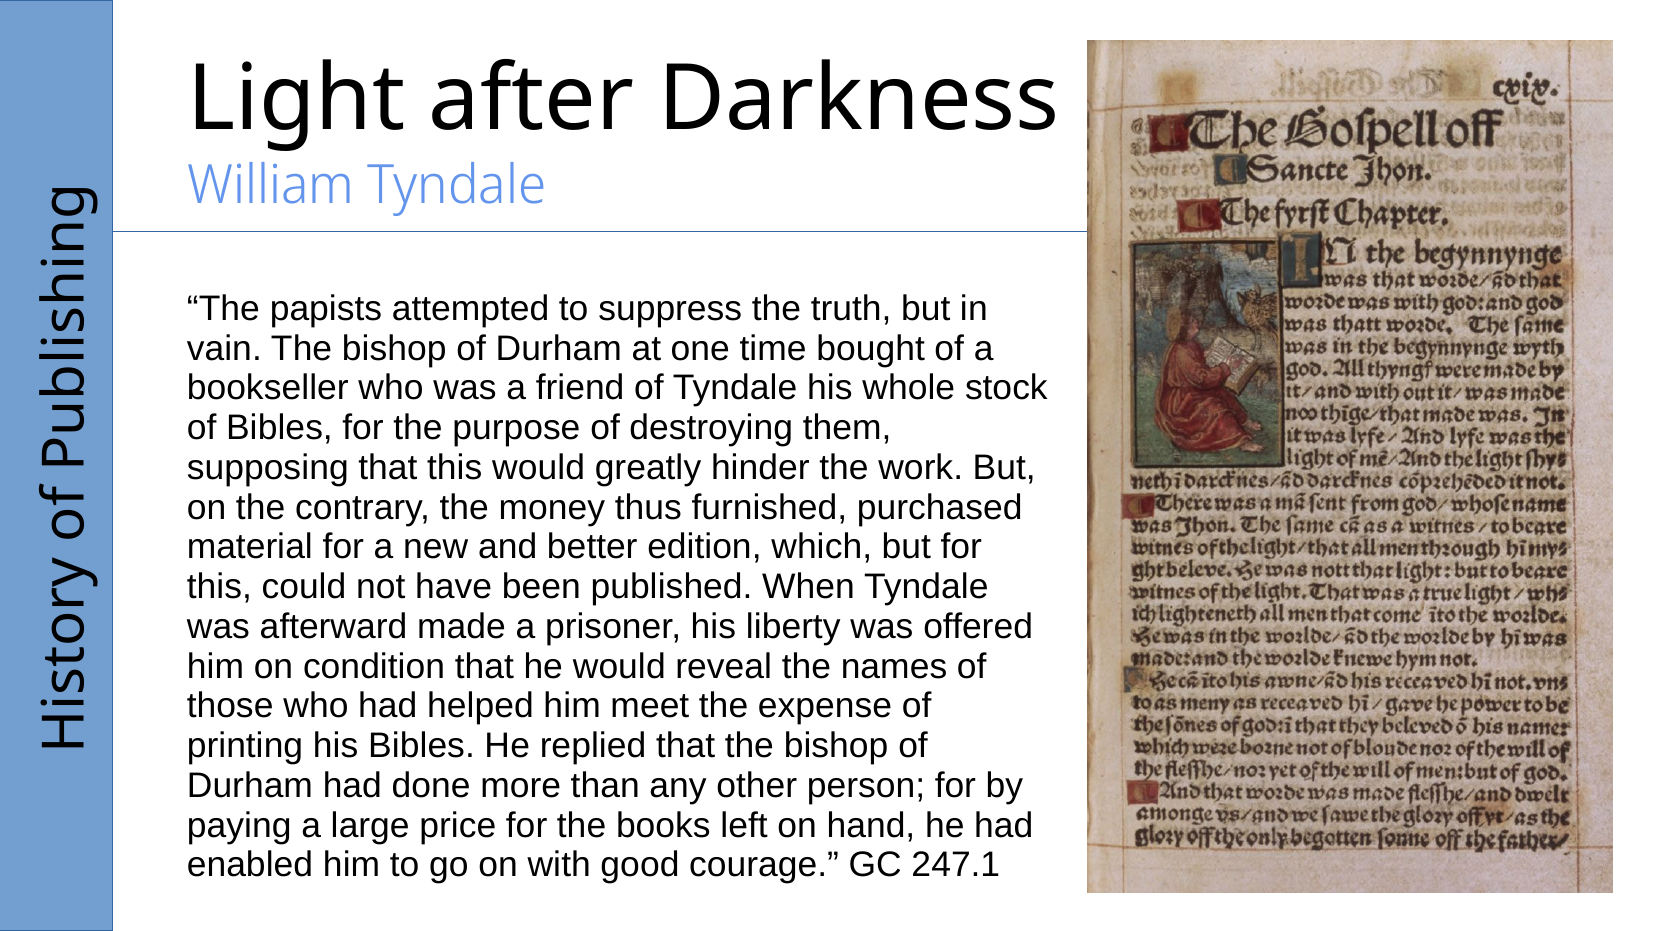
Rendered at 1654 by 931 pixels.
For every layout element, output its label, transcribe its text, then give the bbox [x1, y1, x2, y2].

title William Tyndale [187, 125, 1087, 231]
text_box [0, 0, 113, 931]
title William Tyndale [187, 232, 1087, 239]
text_box “The papists attempted to suppress the truth, but in vain. The bishop of Durham at one time bought of a bookseller who was a friend of Tyndale his whole stock of Bibles, for the purpose of destroying them, supposing that this would greatly hinder the work. But, on the contrary, the money thus furnished, purchased material for a new and better edition, which, but for this, could not have been published. When Tyndale was afterward made a prisoner, his liberty was offered him on condition that he would reveal the names of those who had helped him meet the expense of printing his Bibles. He replied that the bishop of Durham had done more than any other person; for by paying a large price for the books left on hand, he had enabled him to go on with good courage.” GC 247.1 [186, 288, 1051, 885]
text_box History of Publishing [13, 37, 105, 901]
picture [1087, 40, 1613, 893]
title Light after Darkness [187, 33, 1571, 125]
